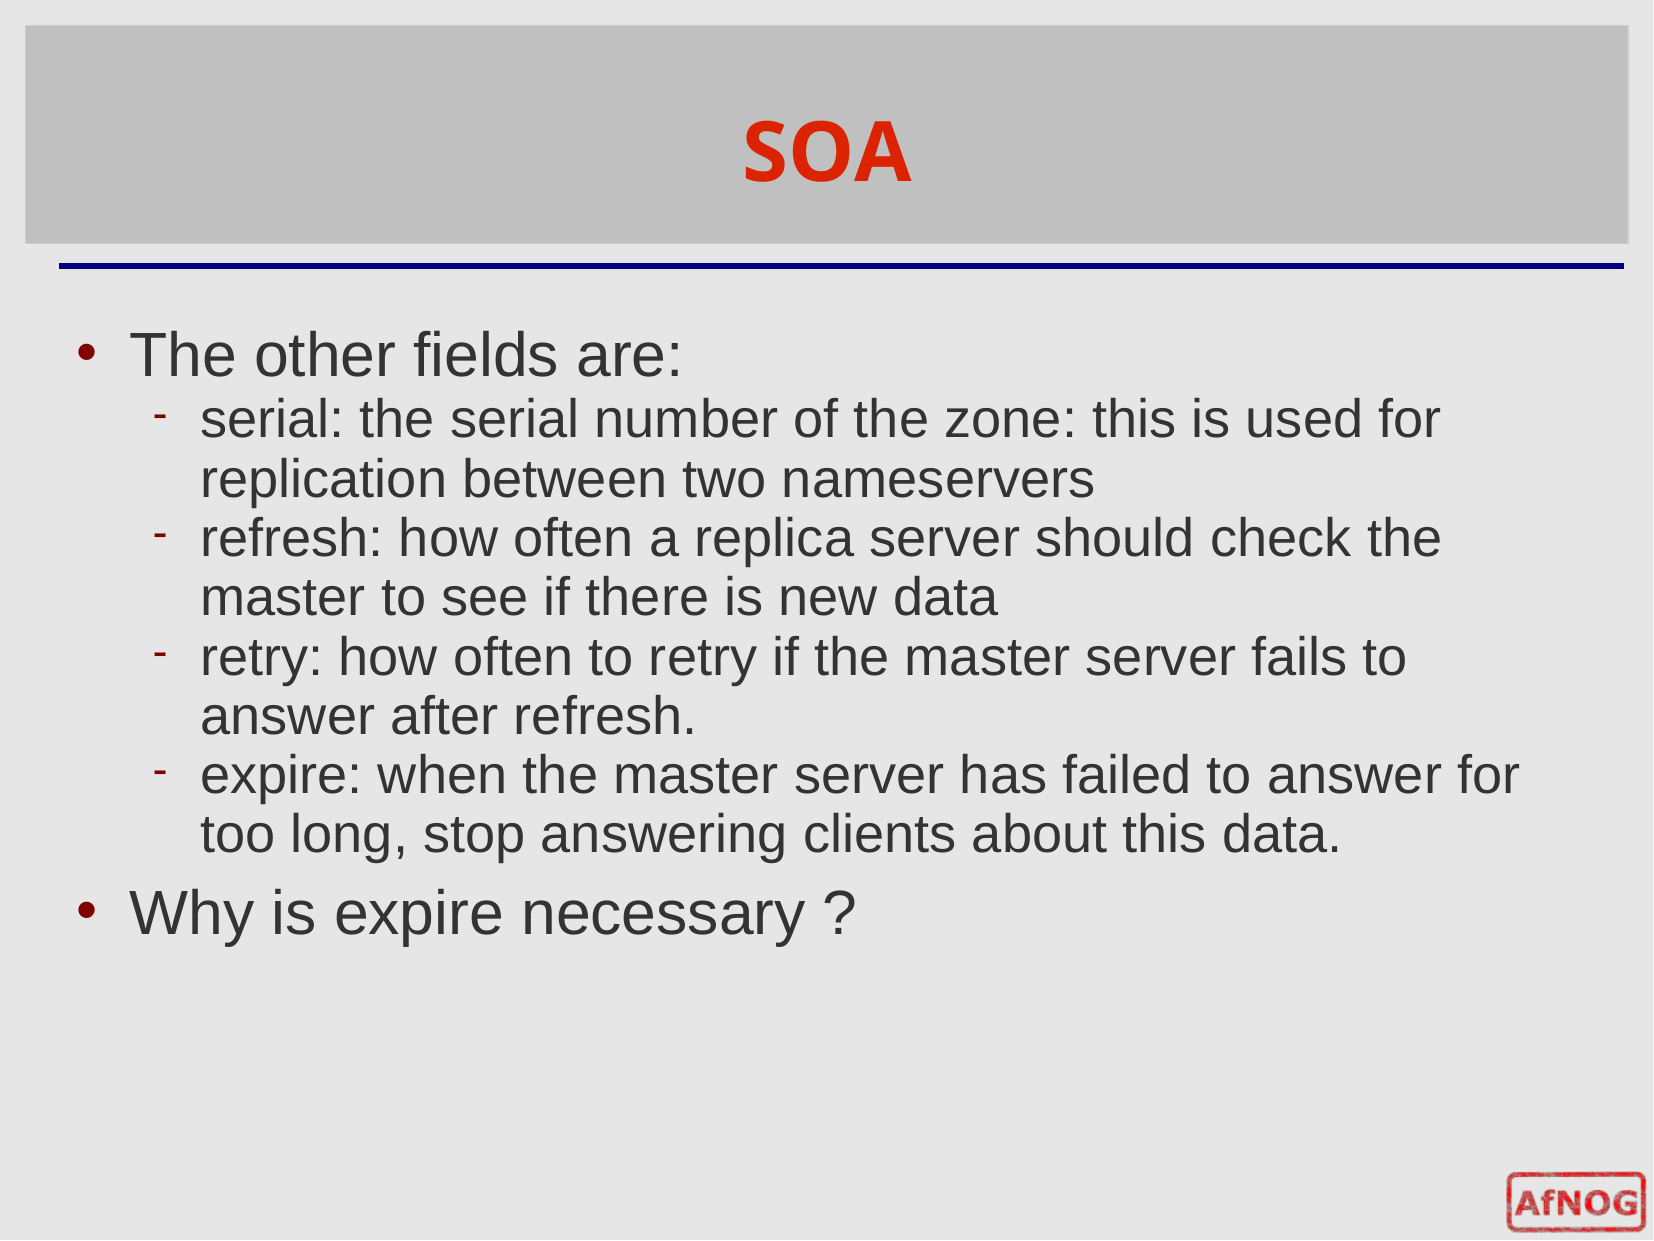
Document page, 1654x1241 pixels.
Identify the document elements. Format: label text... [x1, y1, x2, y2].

picture [1505, 1170, 1648, 1235]
list The other fields are: serial: the serial number of the zone: this is used for replication between two nameservers refresh: how often a replica server should check the master to see if there is new data retry: how often to retry if the master server fails to answer after refresh. expire: when the master server has failed to answer for too long, stop answering clients about this data. Why is expire necessary ? [59, 322, 1595, 1185]
title SOA [121, 46, 1534, 254]
